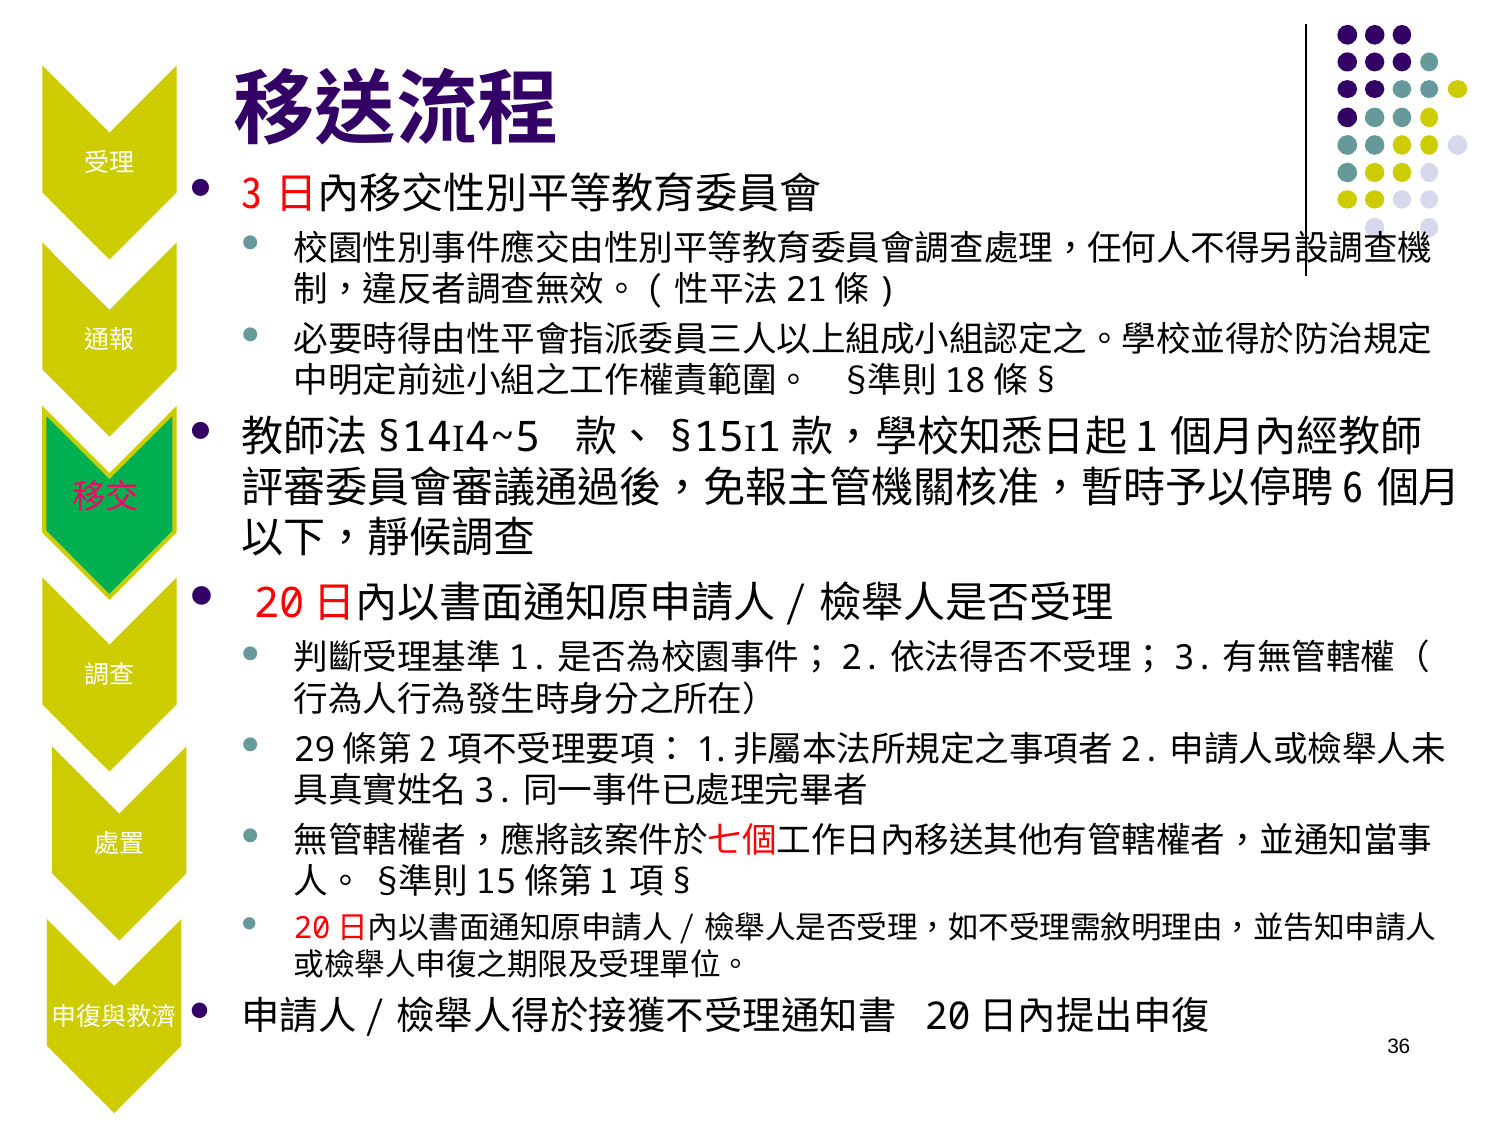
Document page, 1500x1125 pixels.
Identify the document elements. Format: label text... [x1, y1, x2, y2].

text_box [110, 247, 175, 312]
text_box [110, 70, 175, 135]
text_box [44, 704, 175, 769]
title 移送流程 [218, 0, 1315, 158]
text_box [44, 582, 109, 647]
text_box 通報 [44, 312, 175, 369]
text_box [54, 751, 185, 816]
text_box 移交 [40, 470, 171, 527]
text_box [44, 410, 104, 470]
text_box <number> [1074, 1025, 1426, 1101]
text_box 處置 [54, 816, 185, 873]
text_box 調查 [44, 647, 175, 704]
text_box [44, 369, 175, 434]
text_box [110, 582, 175, 647]
text_box [49, 924, 180, 989]
text_box [44, 410, 175, 597]
text_box [44, 247, 109, 312]
list 3日內移交性別平等教育委員會 校園性別事件應交由性別平等教育委員會調查處理，任何人不得另設調查機制，違反者調查無效。(性平法21條) 必要時得由性平會指派委員三人以上組成小組認定之。學校並得於防治規定中明定前述小組之工作權責範圍。 §準則18條§ 教師法§14Ⅰ4~5 款、§15Ⅰ1款，學校知悉日起1個月內經教師評審委員會審議通過後，免報主管機關核准，暫時予以停聘6個月以下，靜候調查 20日內以書面通知原申請人/檢舉人是否受理 判斷受理基準1.是否為校園事件；2.依法得否不受理；3.有無管轄權（行為人行為發生時身分之所在） 29條第2項不受理要項：1.非屬本法所規定之事項者2.申請人或檢舉人未具真實姓名3.同一事件已處理完畢者 無管轄權者，應將該案件於七個工作日內移送其他有管轄權者，並通知當事人。§準則15條第1項§ 20日內以書面通知原申請人/檢舉人是否受理，如不受理需敘明理由，並告知申請人或檢舉人申復之期限及受理單位。 申請人/檢舉人得於接獲不受理通知書 20日內提出申復 [174, 158, 1478, 1046]
text_box 受理 [44, 135, 175, 192]
text_box [44, 70, 109, 135]
text_box [49, 1046, 179, 1111]
text_box [44, 192, 175, 257]
text_box 申復與救濟 [49, 989, 180, 1046]
text_box [54, 873, 184, 938]
